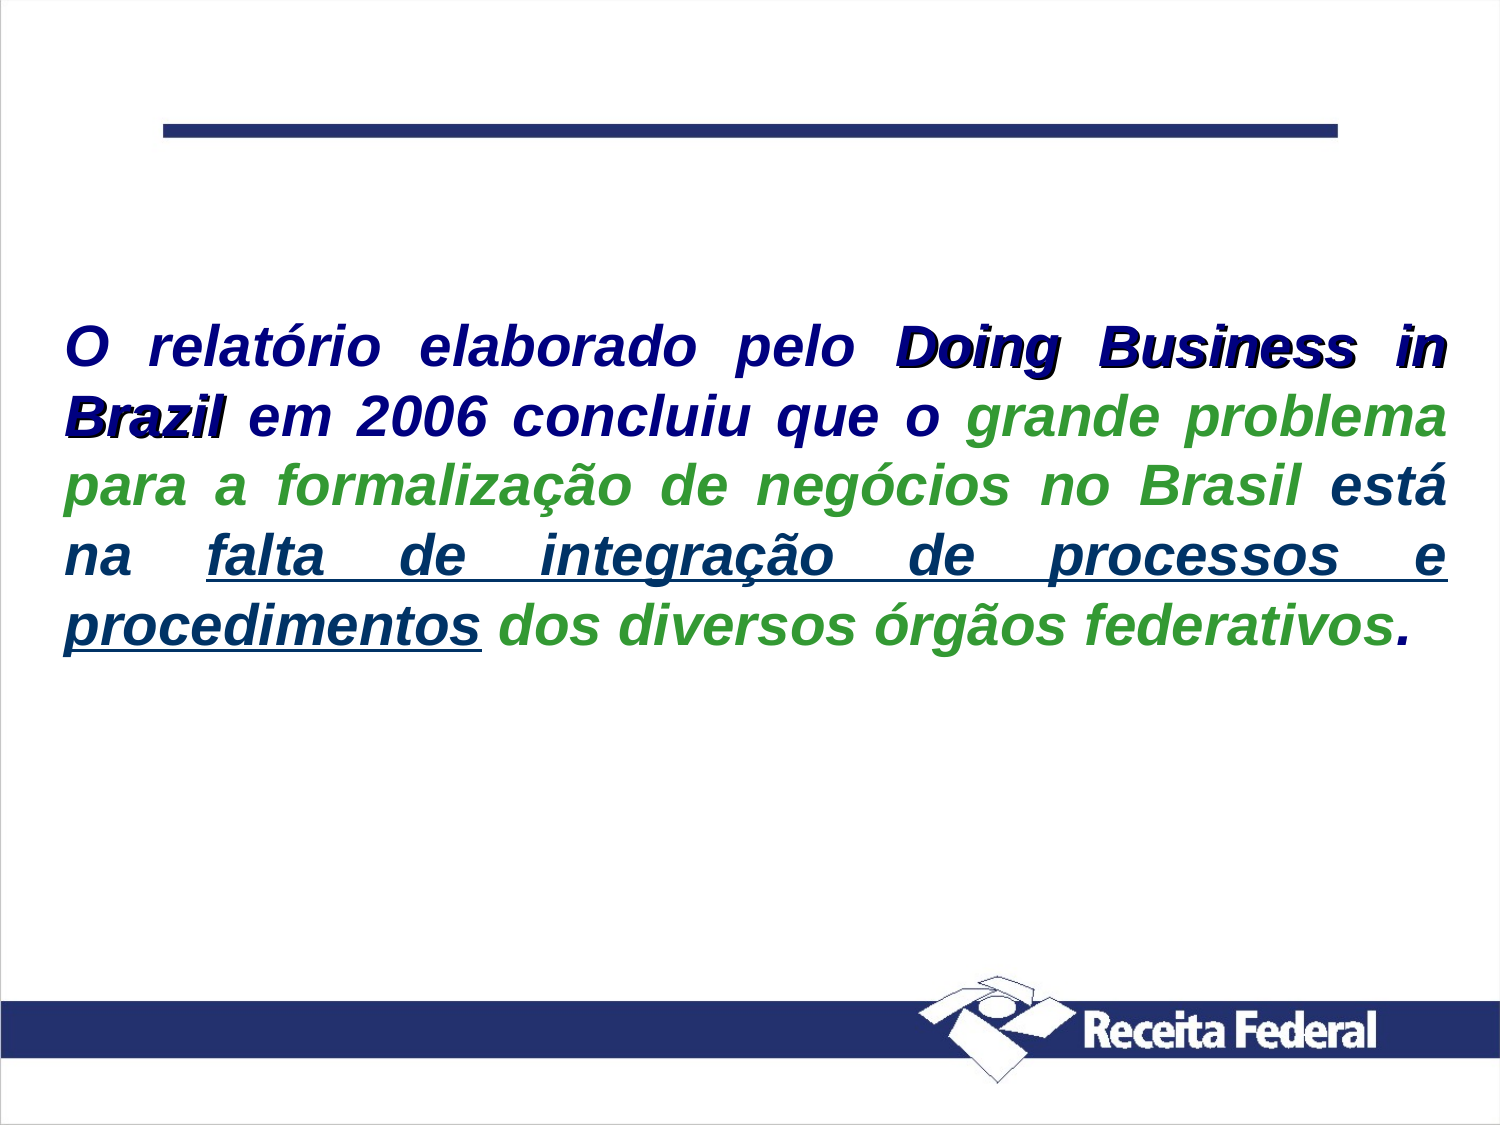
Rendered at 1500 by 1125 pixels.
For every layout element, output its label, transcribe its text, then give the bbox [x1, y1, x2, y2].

text_box O relatório elaborado pelo Doing Business in Brazil em 2006 concluiu que o grande problema para a formalização de negócios no Brasil está na falta de integração de processos e procedimentos dos diversos órgãos federativos. [50, 299, 1463, 736]
picture [0, 0, 1500, 1125]
